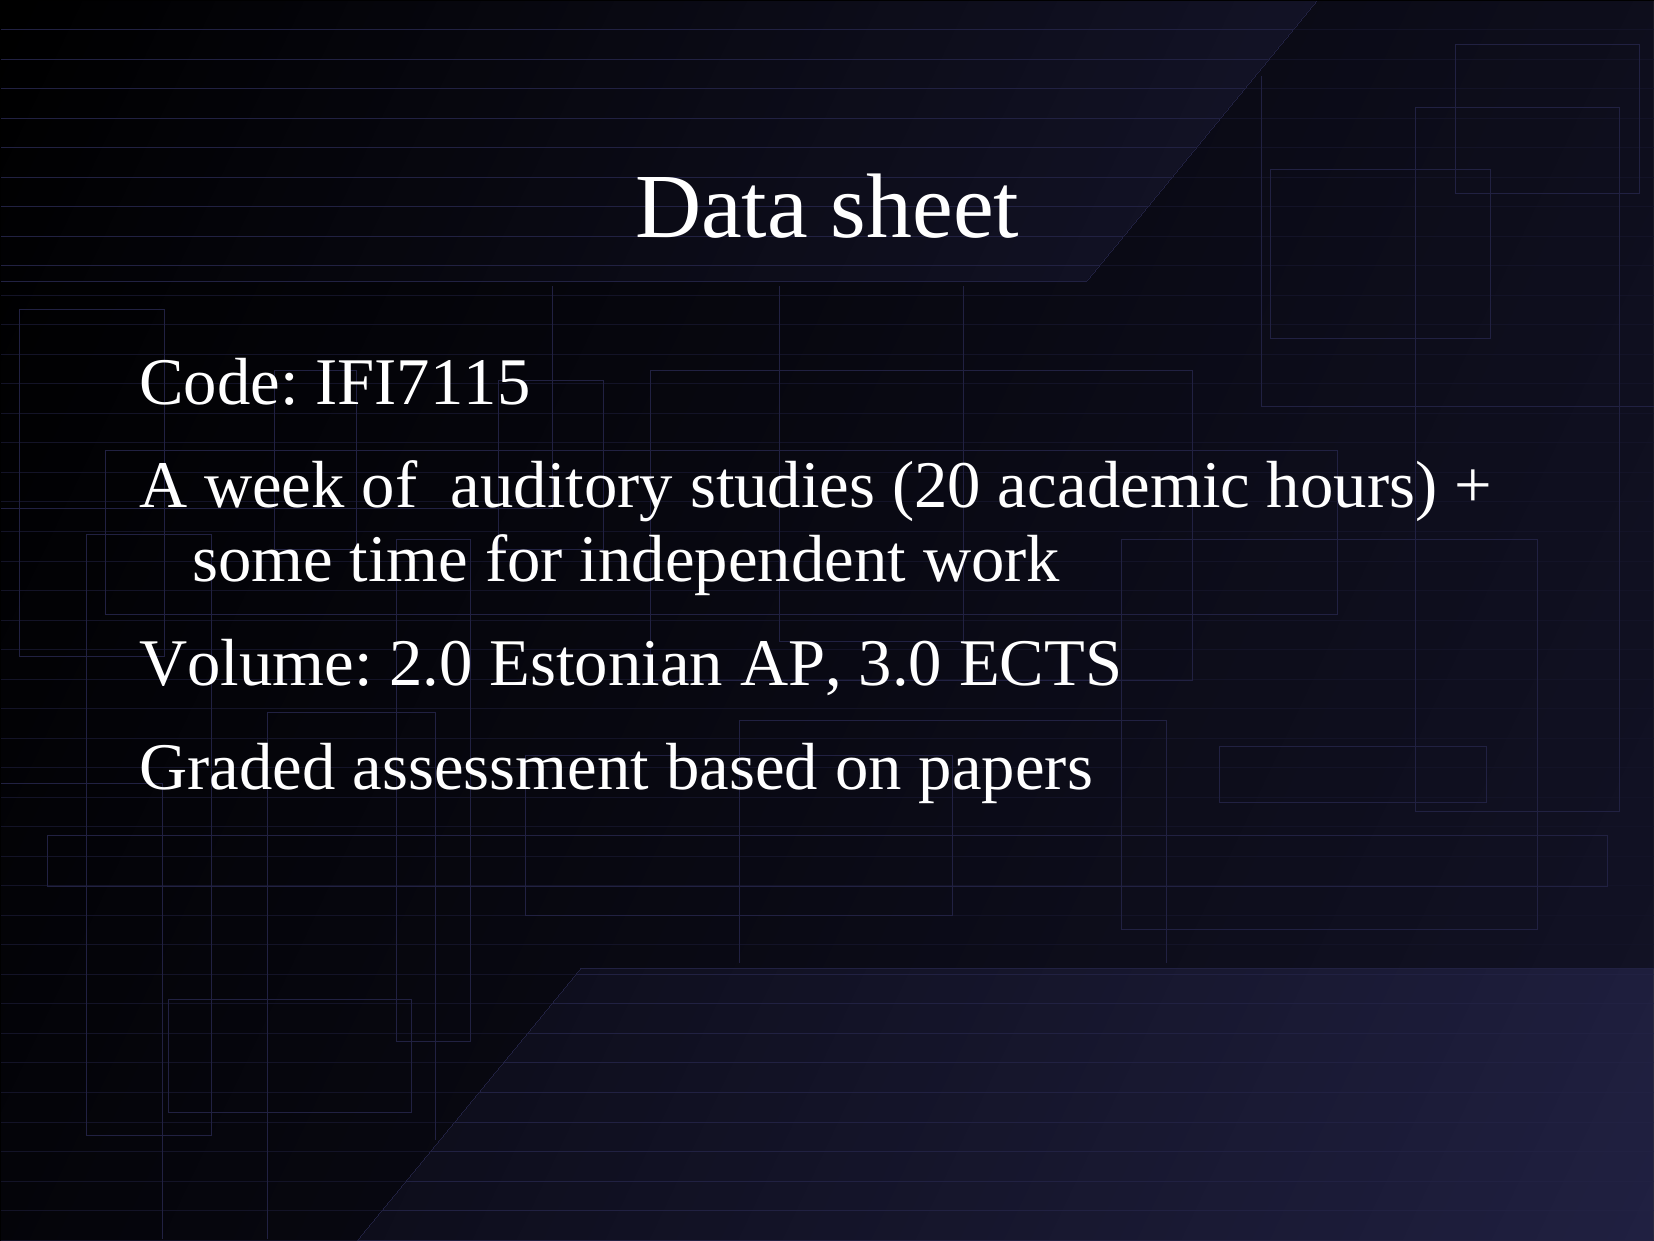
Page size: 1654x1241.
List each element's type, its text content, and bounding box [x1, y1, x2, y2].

list Code: IFI7115 A week of auditory studies (20 academic hours) + some time for independent work Volume: 2.0 Estonian AP, 3.0 ECTS Graded assessment based on papers [121, 344, 1534, 1127]
title Data sheet [121, 102, 1534, 311]
